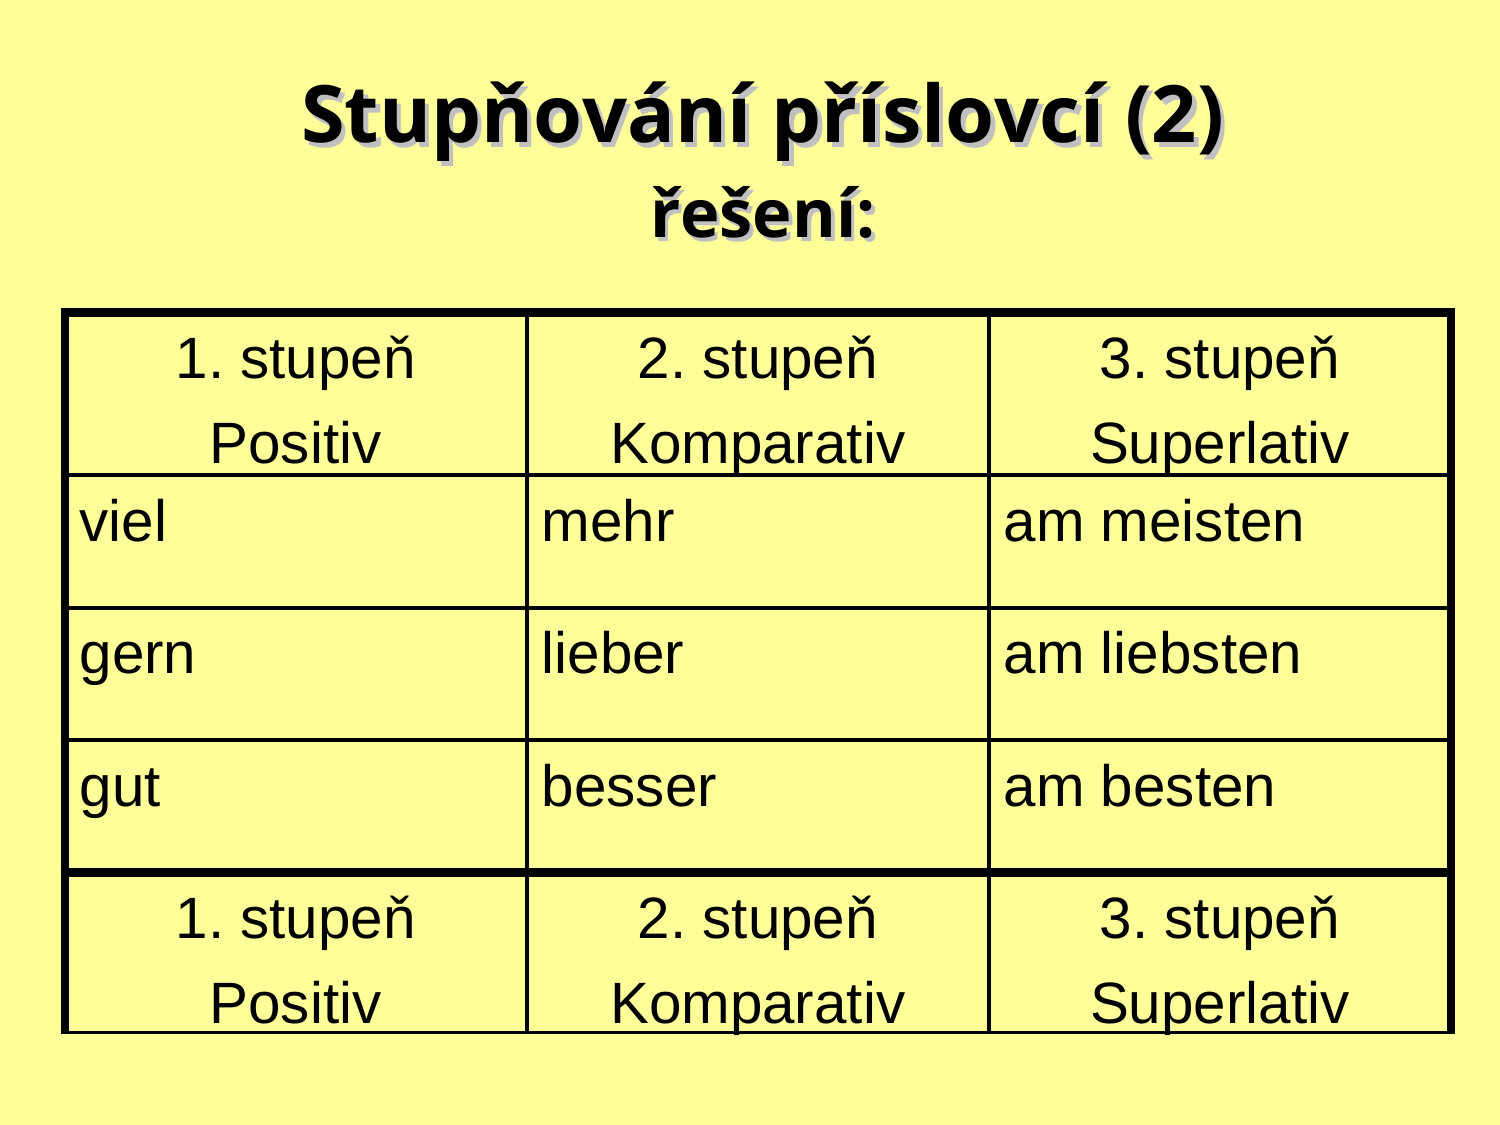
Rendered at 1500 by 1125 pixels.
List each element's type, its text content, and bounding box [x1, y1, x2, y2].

table_cell 2. stupeň Komparativ [529, 877, 987, 1031]
table_cell am liebsten [991, 610, 1447, 738]
table_cell 1. stupeň Positiv [69, 877, 525, 1031]
table_cell viel [69, 477, 525, 606]
table_cell besser [529, 742, 987, 868]
table_cell 3. stupeň Superlativ [991, 877, 1447, 1031]
table_header 1. stupeň Positiv [69, 317, 525, 473]
title Stupňování příslovcí (2) řešení: [75, 40, 1451, 276]
table_cell am meisten [991, 477, 1447, 606]
table_header 3. stupeň Superlativ [991, 317, 1447, 473]
table_cell lieber [529, 610, 987, 738]
table_cell mehr [529, 477, 987, 606]
table_cell am besten [991, 742, 1447, 868]
table_header 2. stupeň Komparativ [529, 317, 987, 473]
table_cell gern [69, 610, 525, 738]
table_cell gut [69, 742, 525, 868]
